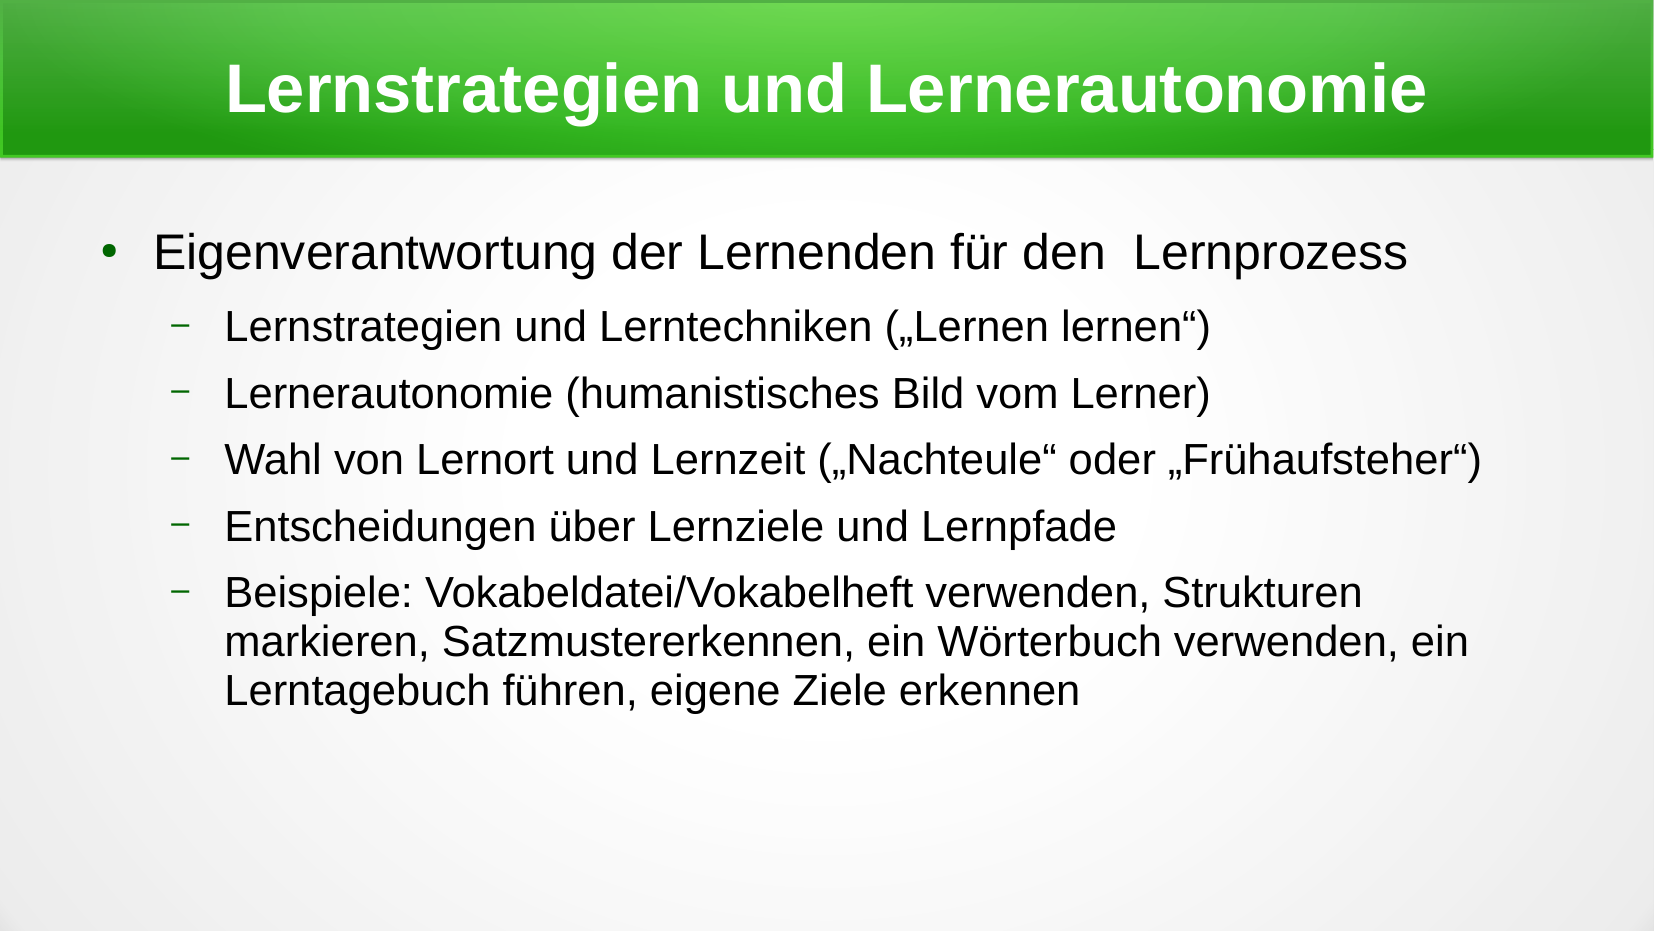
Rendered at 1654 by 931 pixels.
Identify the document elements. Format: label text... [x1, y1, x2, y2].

list Eigenverantwortung der Lernenden für den Lernprozess Lernstrategien und Lerntechniken („Lernen lernen“) Lernerautonomie (humanistisches Bild vom Lerner) Wahl von Lernort und Lernzeit („Nachteule“ oder „Frühaufsteher“) Entscheidungen über Lernziele und Lernpfade Beispiele: Vokabeldatei/Vokabelheft verwenden, Strukturen markieren, Satzmustererkennen, ein Wörterbuch verwenden, ein Lerntagebuch führen, eigene Ziele erkennen [82, 224, 1571, 764]
title Lernstrategien und Lernerautonomie [82, 35, 1571, 142]
